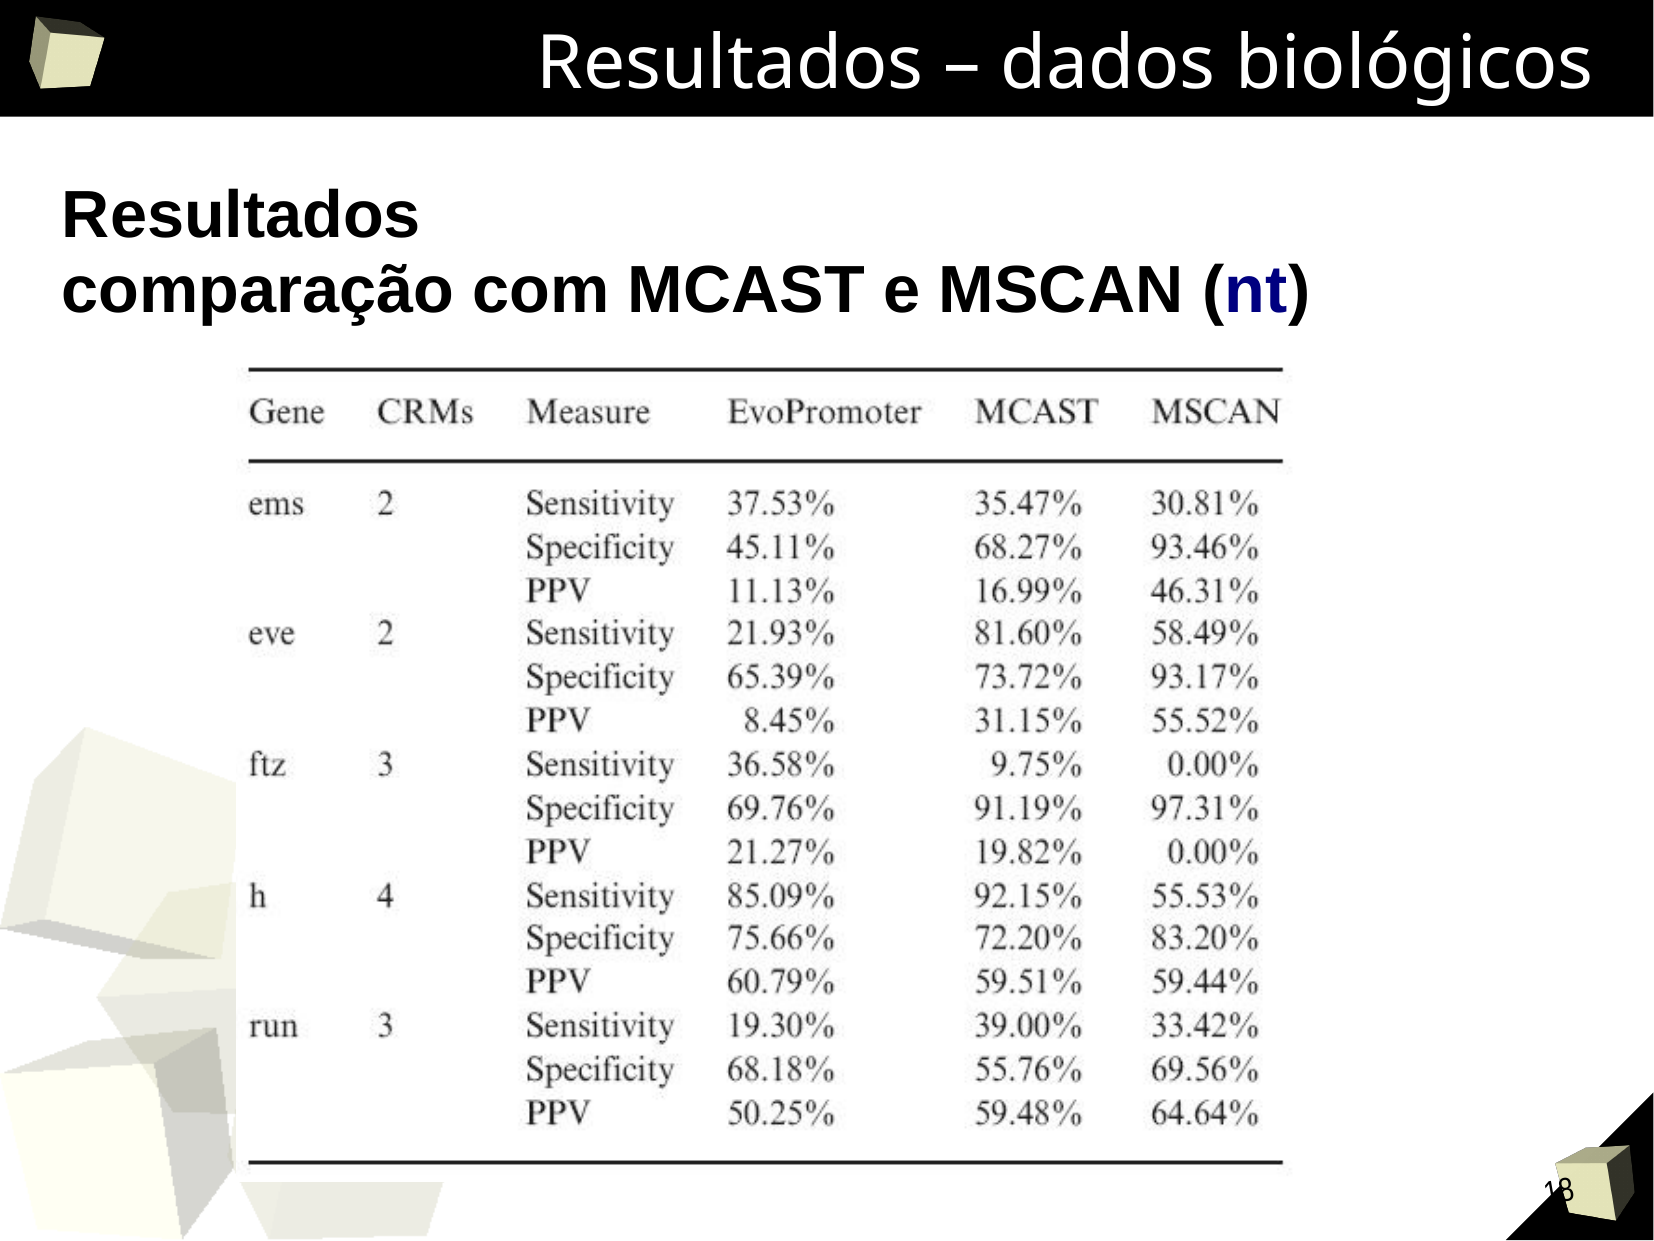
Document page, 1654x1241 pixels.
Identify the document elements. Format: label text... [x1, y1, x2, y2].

title Resultados – dados biológicos [118, 0, 1595, 119]
picture [236, 353, 1300, 1182]
picture [0, 726, 477, 1241]
list Resultados comparação com MCAST e MSCAN (nt) [44, 177, 1611, 1200]
